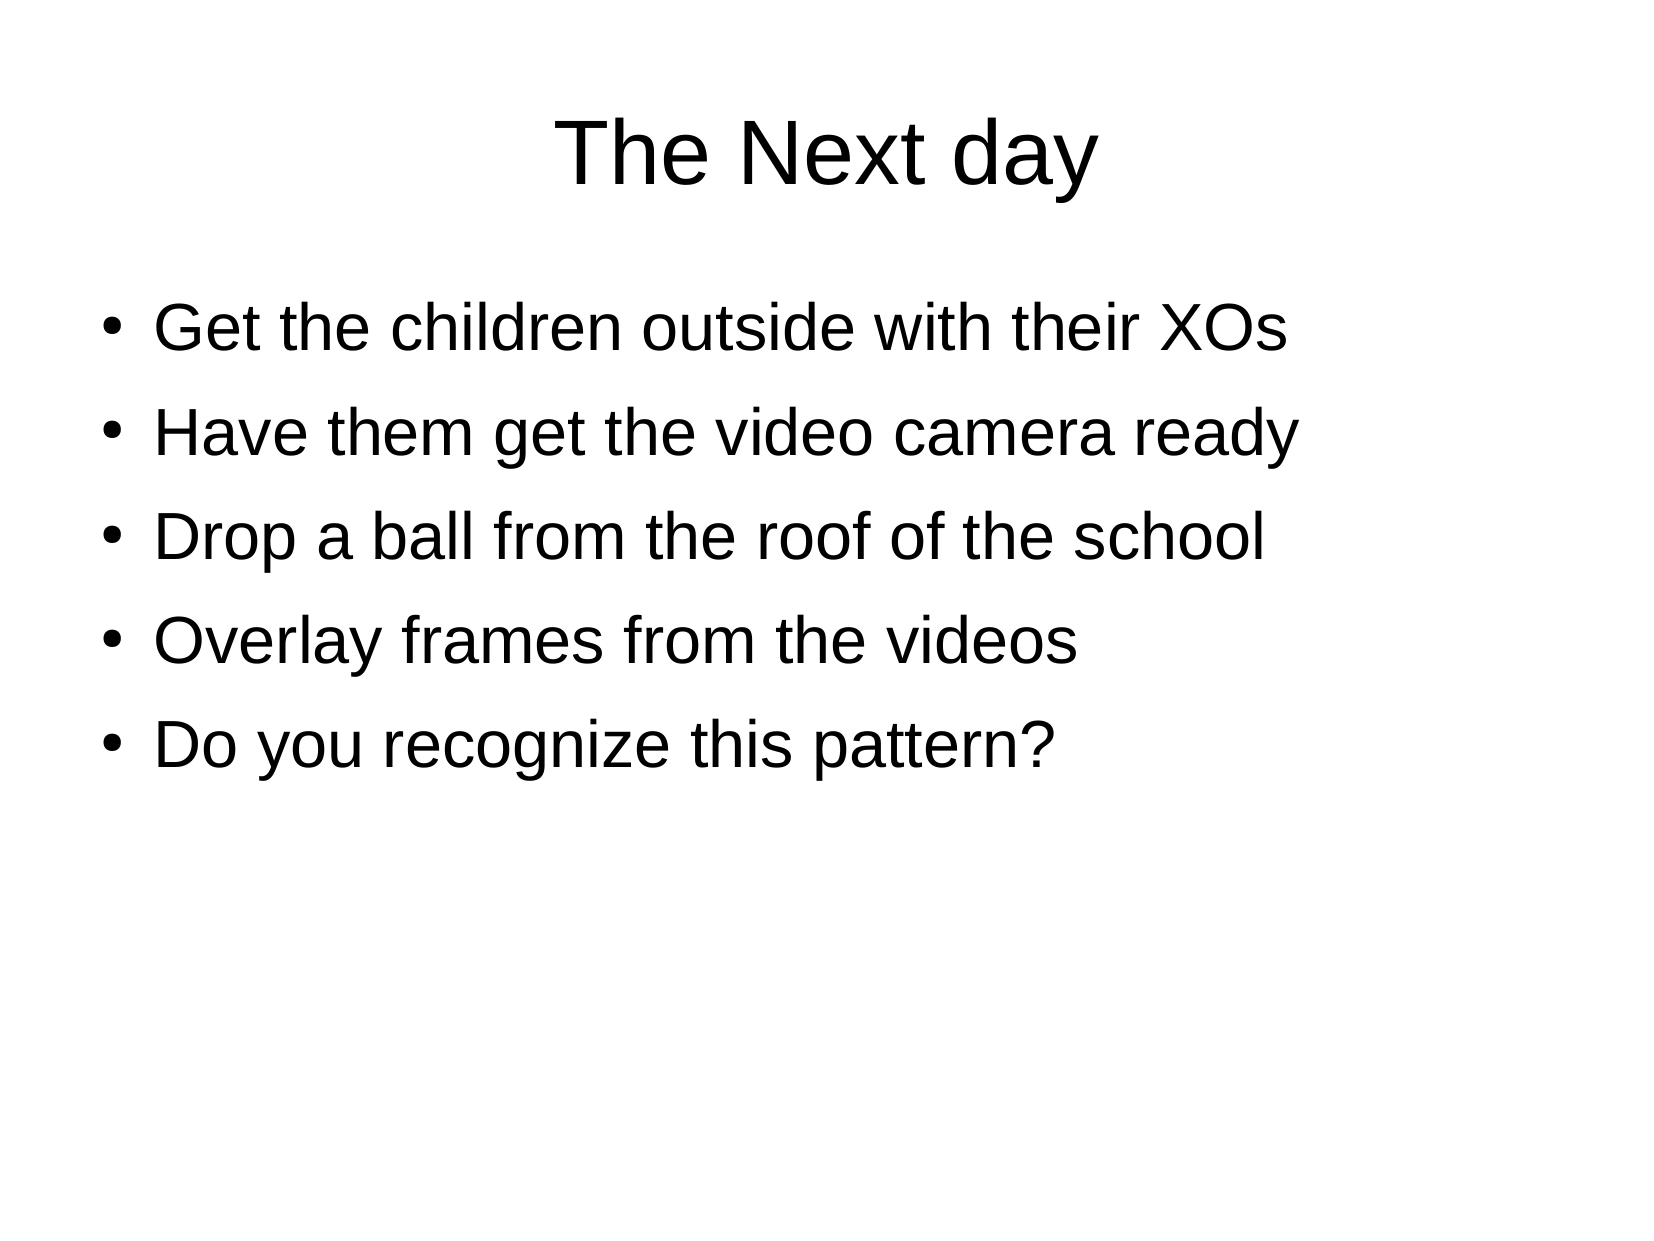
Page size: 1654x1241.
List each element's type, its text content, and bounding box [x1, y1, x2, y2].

list Get the children outside with their XOs Have them get the video camera ready Drop a ball from the roof of the school Overlay frames from the videos Do you recognize this pattern? [82, 290, 1571, 1094]
title The Next day [82, 56, 1571, 250]
